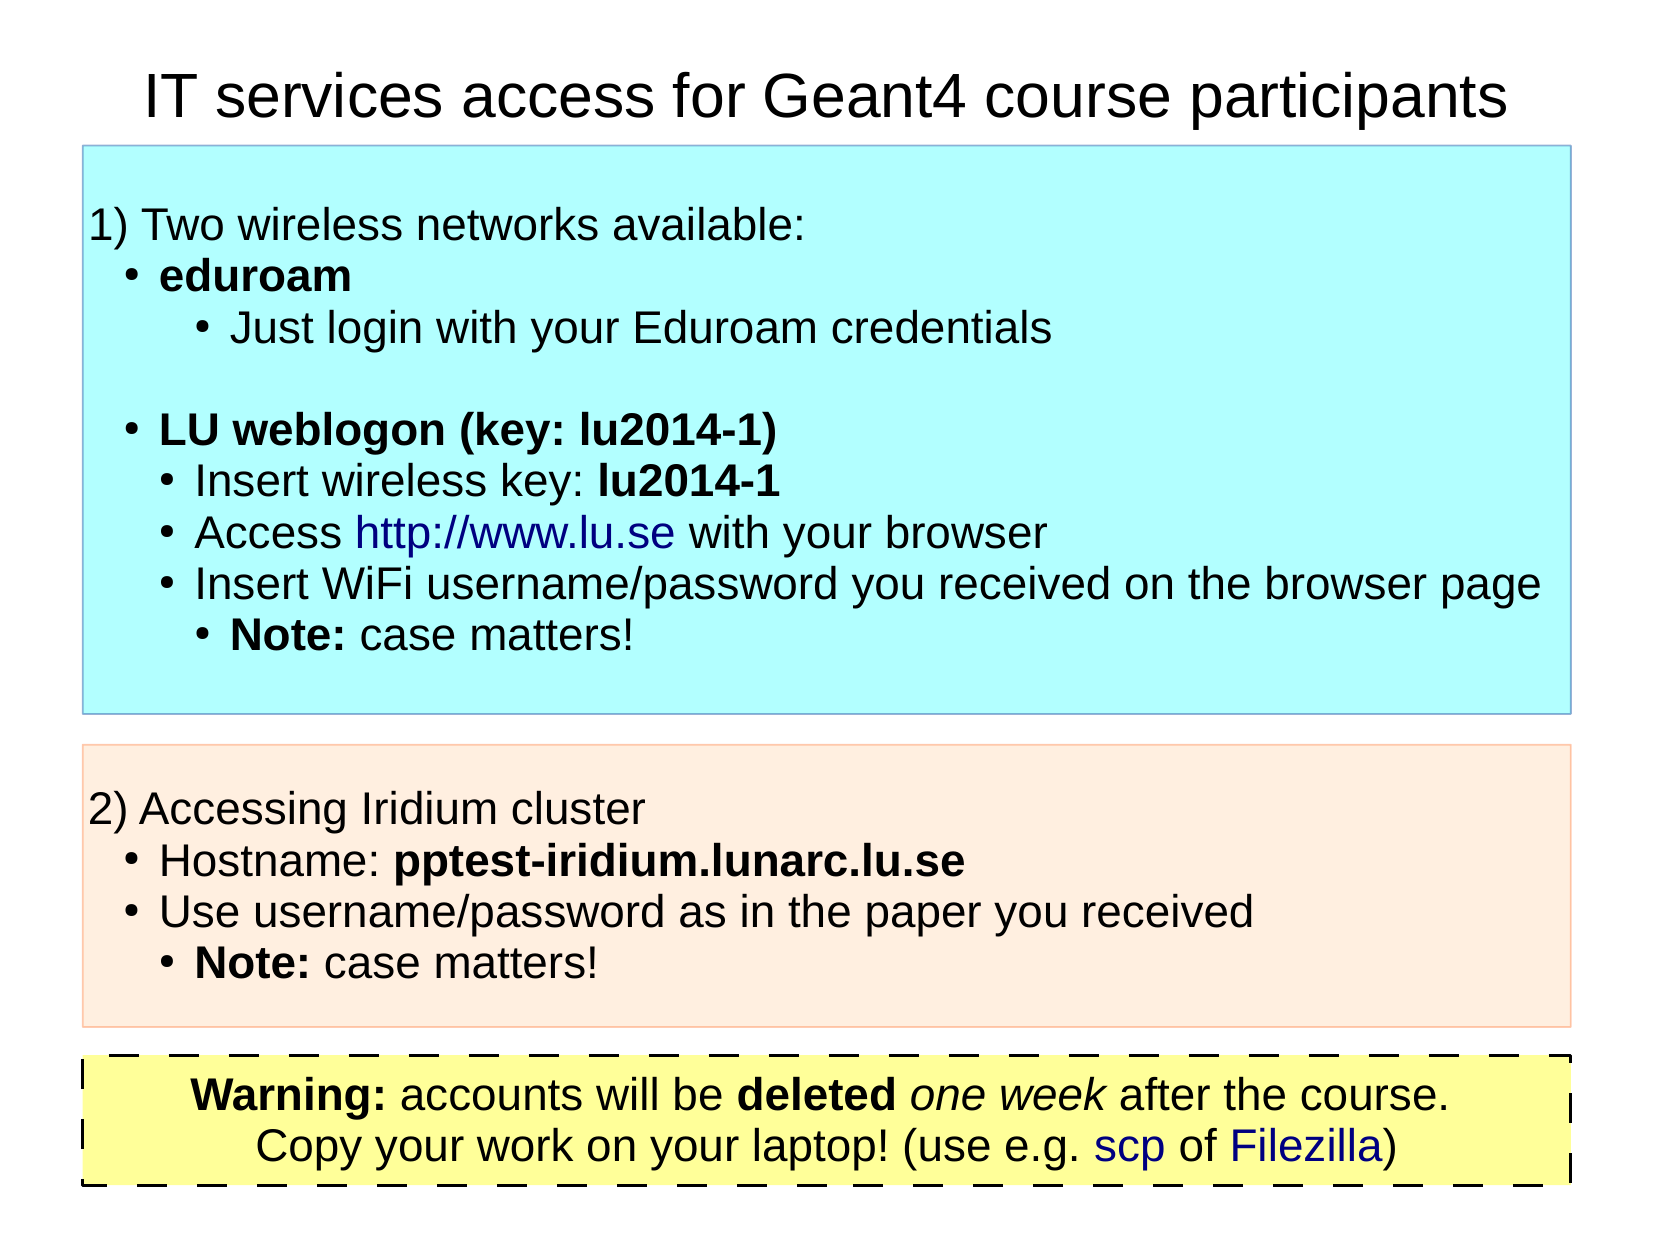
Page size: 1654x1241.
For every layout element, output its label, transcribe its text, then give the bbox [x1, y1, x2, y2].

subtitle 1) Two wireless networks available: eduroam Just login with your Eduroam credentials LU weblogon (key: lu2014-1) Insert wireless key: lu2014-1 Access http://www.lu.se with your browser Insert WiFi username/password you received on the browser page Note: case matters! [82, 145, 1571, 714]
title IT services access for Geant4 course participants [82, 49, 1571, 142]
text_box Warning: accounts will be deleted one week after the course. Copy your work on your laptop! (use e.g. scp of Filezilla) [82, 1055, 1571, 1186]
text_box 2) Accessing Iridium cluster Hostname: pptest-iridium.lunarc.lu.se Use username/password as in the paper you received Note: case matters! [82, 744, 1571, 1027]
